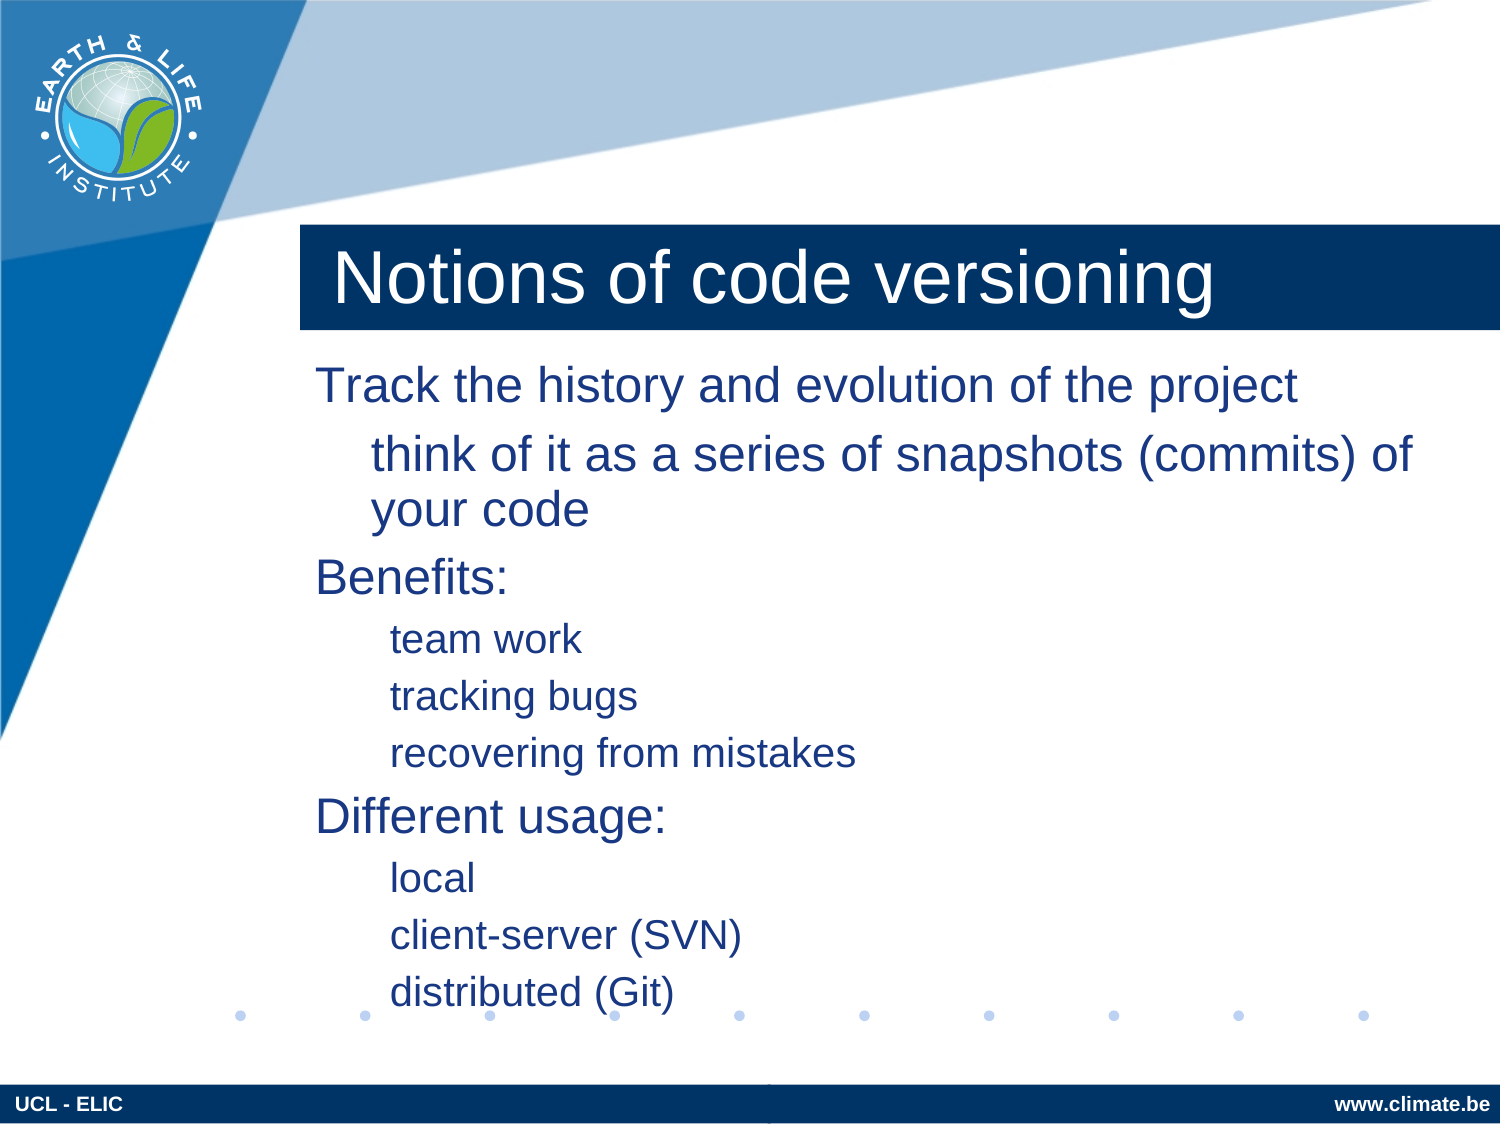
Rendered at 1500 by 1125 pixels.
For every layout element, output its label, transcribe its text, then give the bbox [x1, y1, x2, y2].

title Notions of code versioning [300, 224, 1500, 331]
picture [0, 0, 1500, 842]
list Track the history and evolution of the project think of it as a series of snapshots (commits) of your code Benefits: team work tracking bugs recovering from mistakes Different usage: local client-server (SVN) distributed (Git) [299, 350, 1475, 1023]
